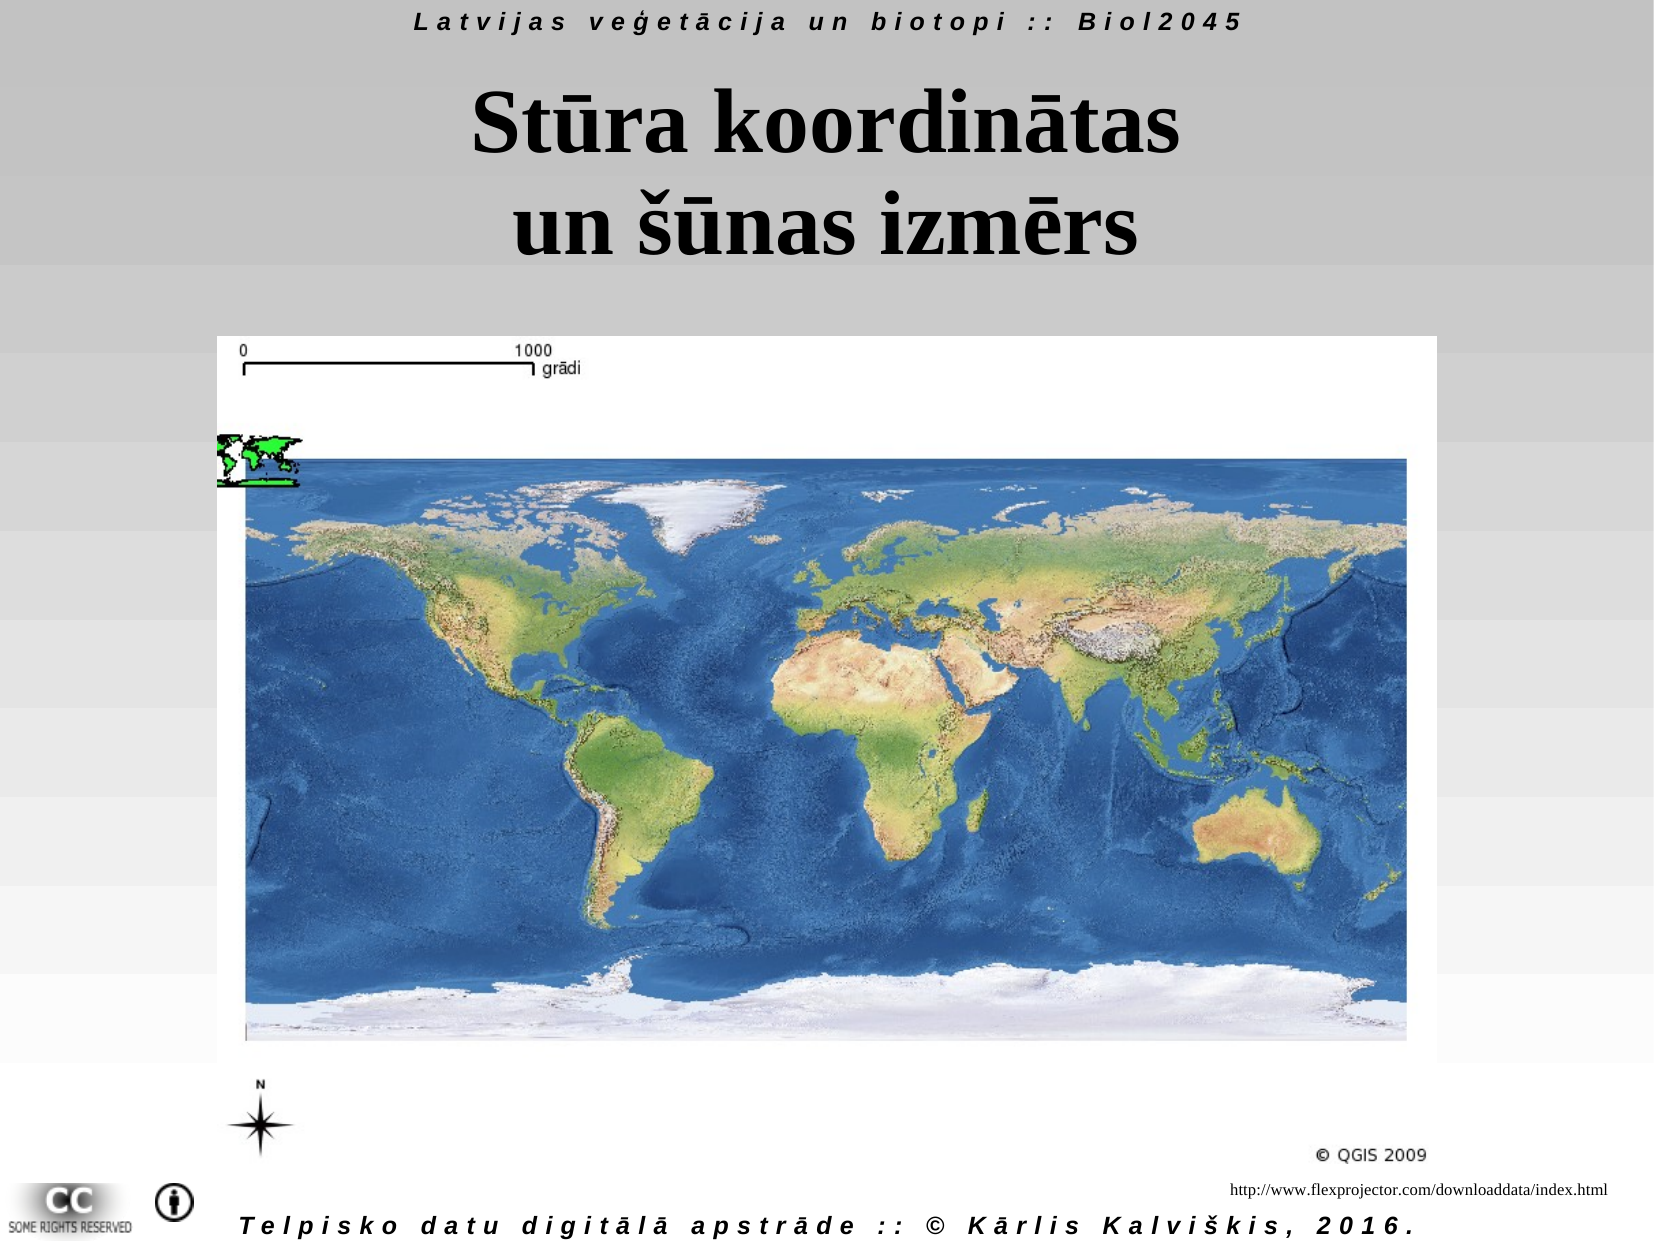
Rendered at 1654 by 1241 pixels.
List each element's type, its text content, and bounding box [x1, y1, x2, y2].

title Stūra koordinātas un šūnas izmērs [29, 49, 1625, 296]
text_box http://www.flexprojector.com/downloaddata/index.html [1215, 1173, 1620, 1207]
picture [0, 0, 1654, 1241]
